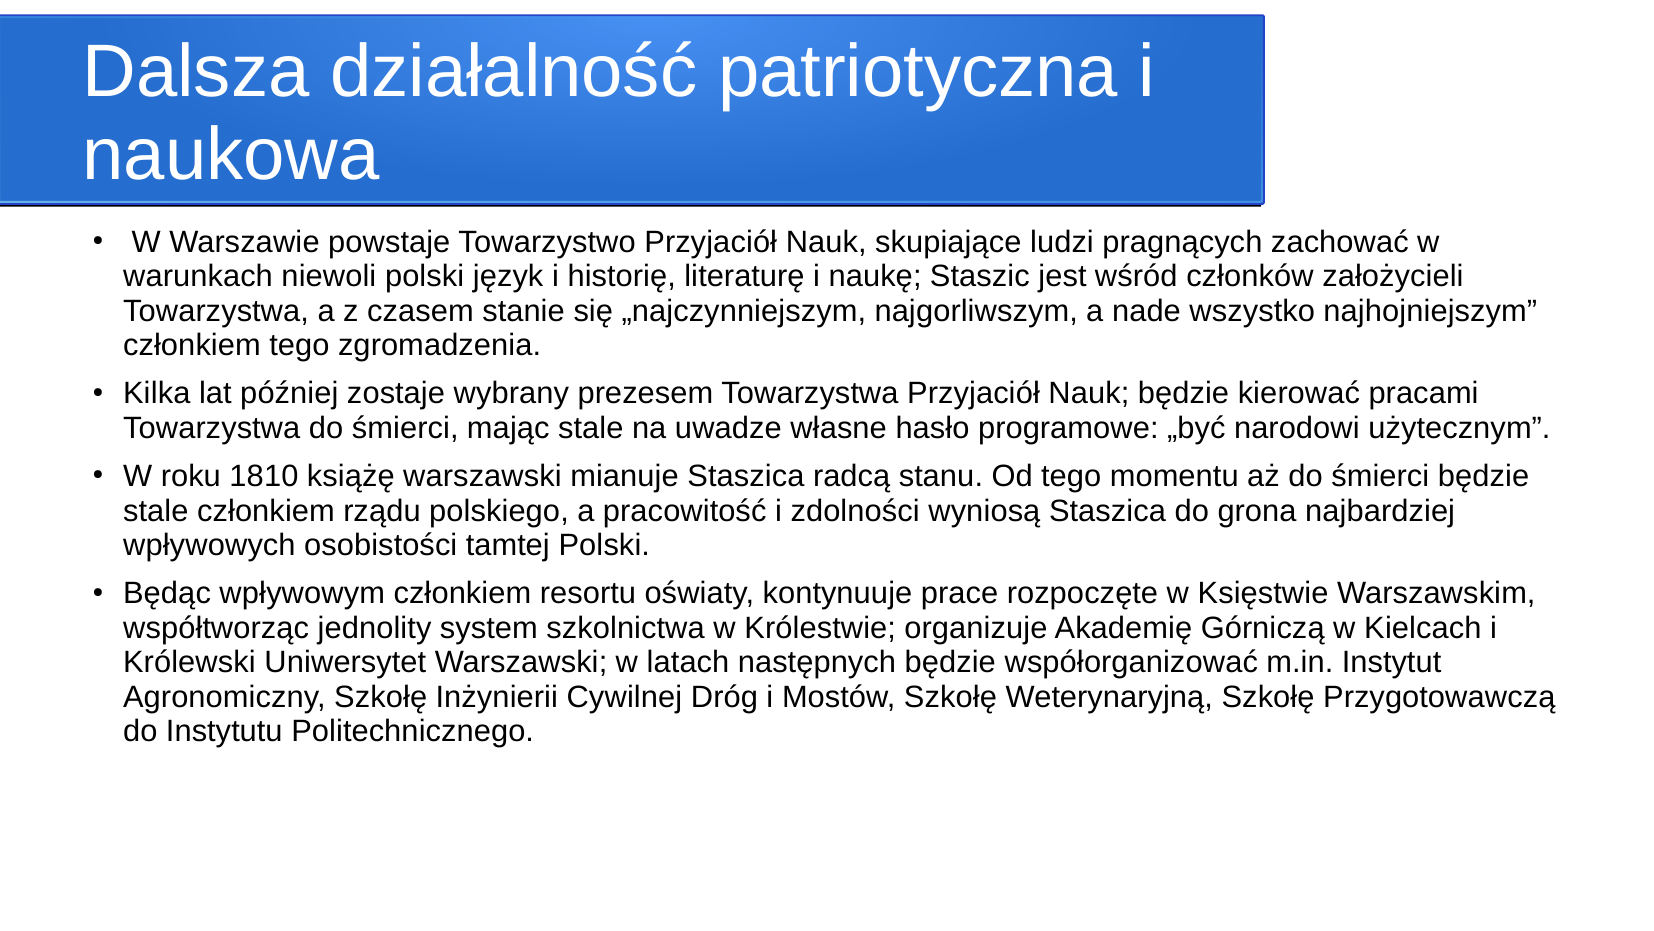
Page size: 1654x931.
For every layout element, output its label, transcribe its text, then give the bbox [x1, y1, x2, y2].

title Dalsza działalność patriotyczna i naukowa [82, 29, 1235, 196]
list W Warszawie powstaje Towarzystwo Przyjaciół Nauk, skupiające ludzi pragnących zachować w warunkach niewoli polski język i historię, literaturę i naukę; Staszic jest wśród członków założycieli Towarzystwa, a z czasem stanie się „najczynniejszym, najgorliwszym, a nade wszystko najhojniejszym” członkiem tego zgromadzenia. Kilka lat później zostaje wybrany prezesem Towarzystwa Przyjaciół Nauk; będzie kierować pracami Towarzystwa do śmierci, mając stale na uwadze własne hasło programowe: „być narodowi użytecznym”. W roku 1810 książę warszawski mianuje Staszica radcą stanu. Od tego momentu aż do śmierci będzie stale członkiem rządu polskiego, a pracowitość i zdolności wyniosą Staszica do grona najbardziej wpływowych osobistości tamtej Polski. Będąc wpływowym członkiem resortu oświaty, kontynuuje prace rozpoczęte w Księstwie Warszawskim, współtworząc jednolity system szkolnictwa w Królestwie; organizuje Akademię Górniczą w Kielcach i Królewski Uniwersytet Warszawski; w latach następnych będzie współorganizować m.in. Instytut Agronomiczny, Szkołę Inżynierii Cywilnej Dróg i Mostów, Szkołę Weterynaryjną, Szkołę Przygotowawczą do Instytutu Politechnicznego. [82, 224, 1571, 764]
